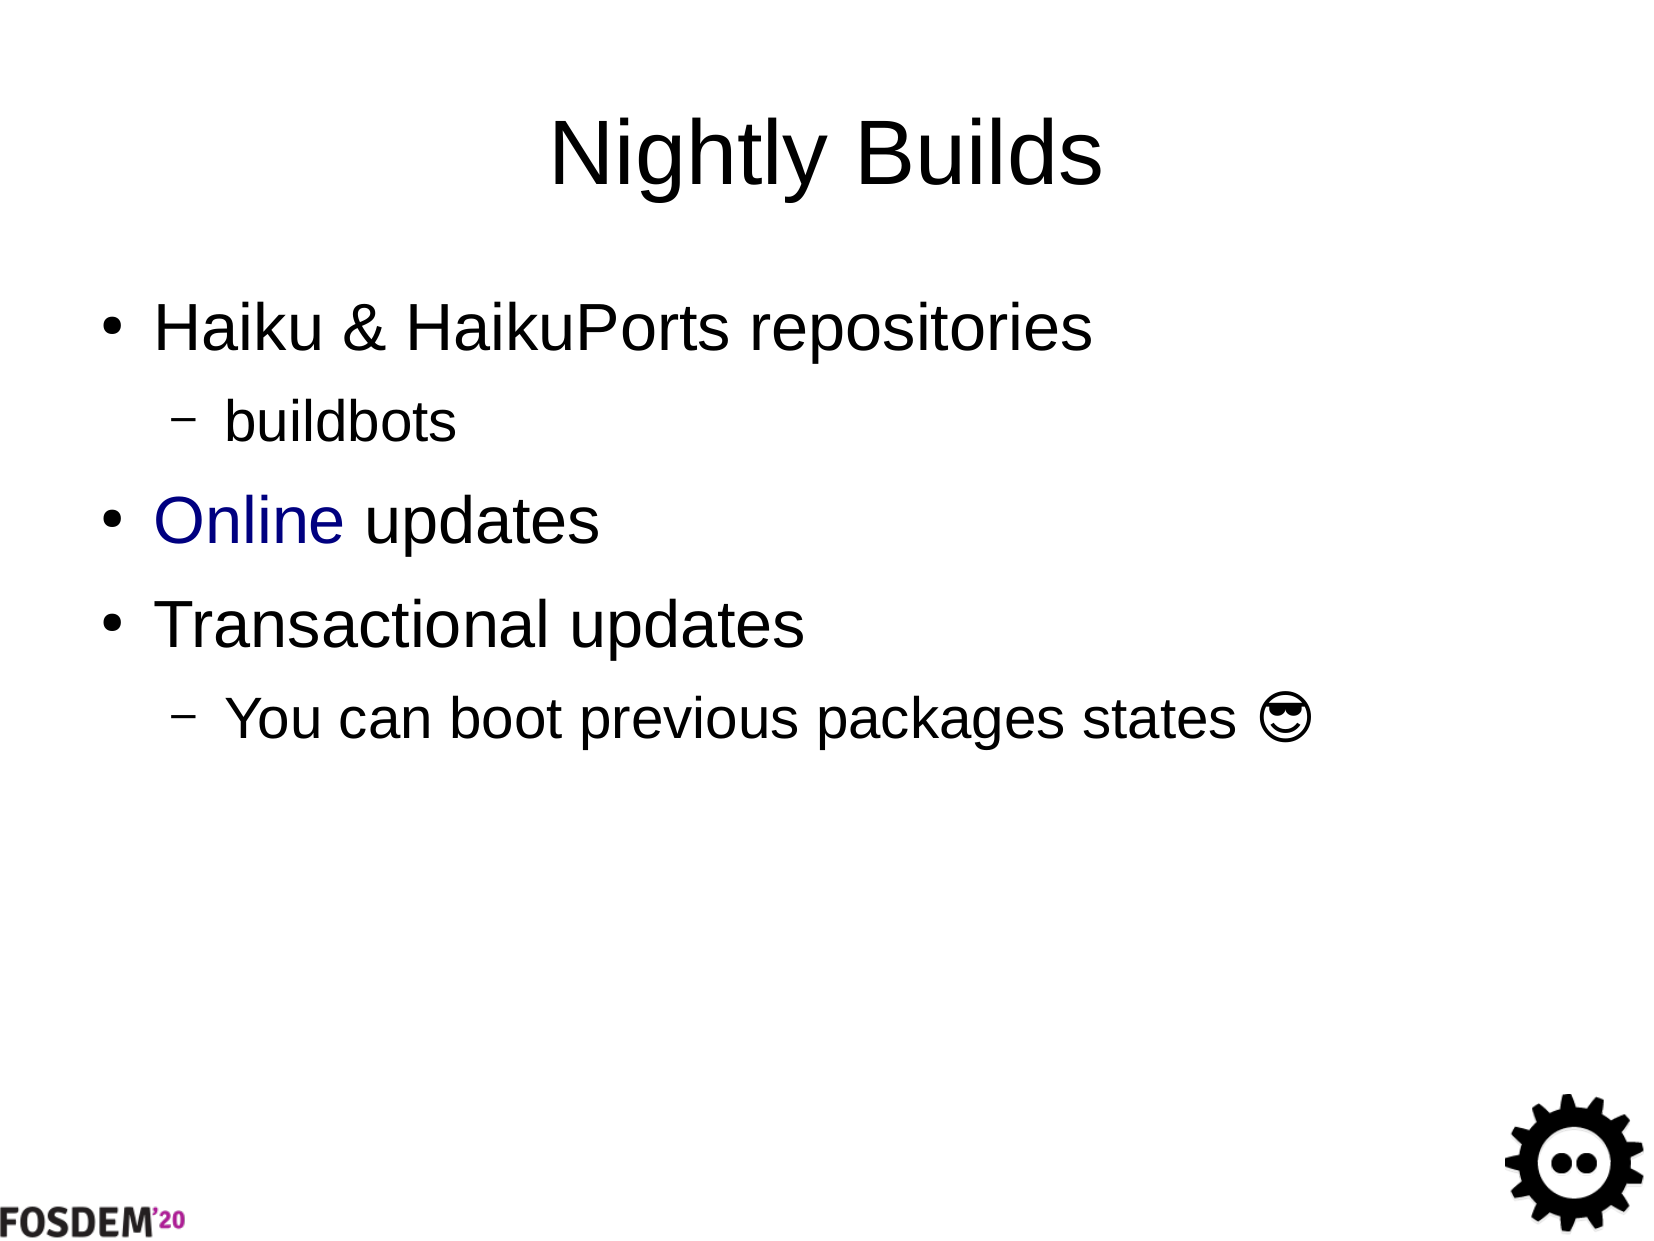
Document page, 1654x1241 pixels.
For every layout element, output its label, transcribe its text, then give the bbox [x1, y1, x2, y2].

title Nightly Builds [82, 49, 1571, 257]
picture [1505, 1094, 1648, 1235]
list Haiku & HaikuPorts repositories buildbots Online updates Transactional updates You can boot previous packages states 😎 [82, 290, 1571, 1010]
picture [0, 1202, 188, 1241]
